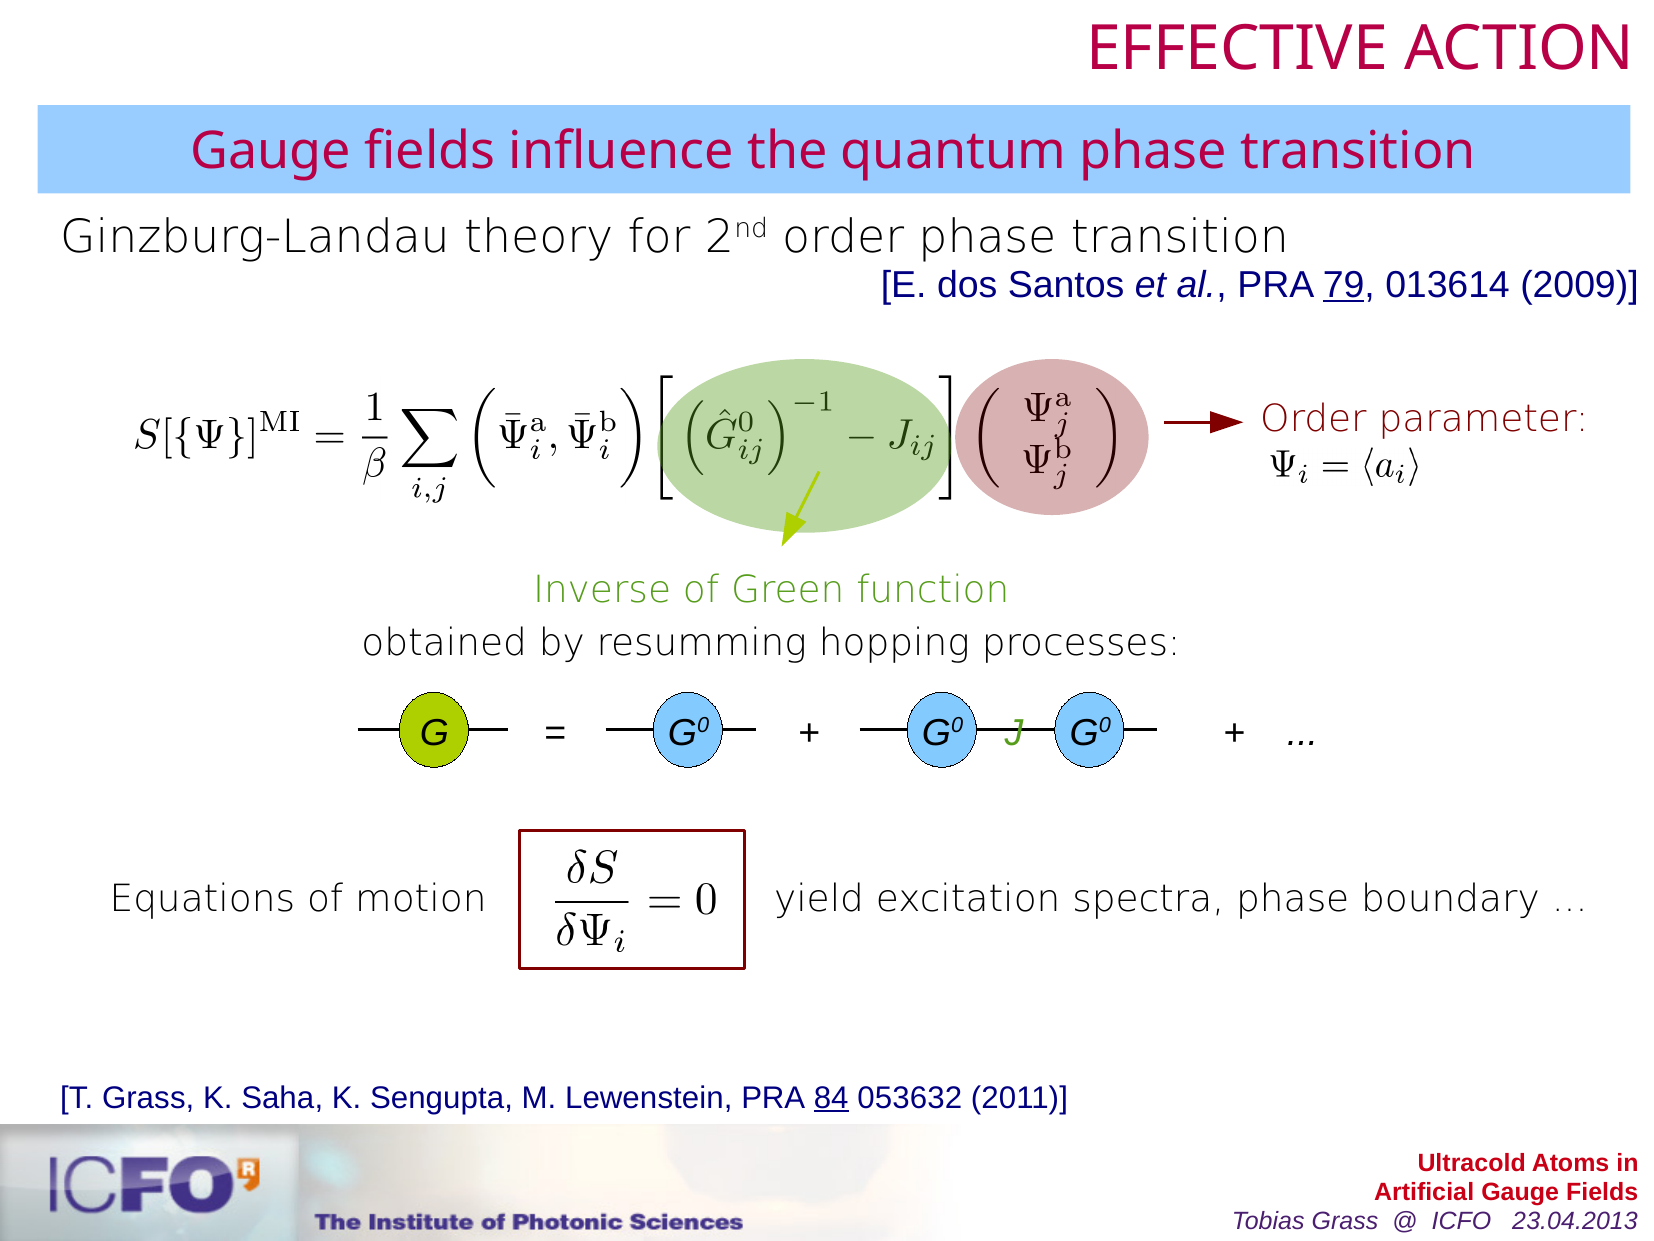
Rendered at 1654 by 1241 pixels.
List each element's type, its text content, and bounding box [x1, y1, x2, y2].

text_box [399, 709, 405, 751]
text_box [414, 761, 453, 768]
text_box [1065, 692, 1114, 703]
text_box G0 [1054, 703, 1130, 763]
picture [892, 375, 998, 503]
picture [135, 375, 717, 503]
text_box [663, 692, 712, 703]
text_box J [989, 703, 1065, 761]
picture [555, 849, 716, 952]
text_box [955, 359, 1149, 516]
text_box Inverse of Green function obtained by resumming hopping processes: [299, 560, 1244, 672]
picture [1106, 497, 1116, 503]
text_box [671, 763, 704, 768]
text_box Gauge fields influence the quantum phase transition [37, 105, 1631, 194]
picture [0, 1124, 976, 1241]
text_box [1073, 763, 1106, 768]
text_box G0 [653, 703, 729, 763]
text_box EFFECTIVE ACTION [0, 0, 1651, 99]
text_box Ginzburg-Landau theory for 2nd order phase transition [E. dos Santos et al., PRA 79, 013614 (2009)] Equations of motion yield excitation spectra, phase boundary ... [T. Grass, K. Saha, K. Sengupta, M. Lewenstein, PRA 84 053632 (2011)] [45, 203, 1654, 1126]
text_box Order parameter: [1245, 388, 1621, 448]
text_box [925, 763, 958, 768]
text_box [657, 359, 952, 533]
text_box [917, 692, 966, 703]
text_box + ... [1208, 703, 1369, 761]
text_box = [529, 703, 605, 761]
picture [1270, 447, 1418, 486]
text_box Ultracold Atoms in Artificial Gauge Fields Tobias Grass @ ICFO 23.04.2013 [712, 1138, 1654, 1241]
text_box + [783, 703, 859, 761]
text_box G [405, 703, 481, 761]
text_box [409, 692, 459, 703]
text_box G0 [907, 703, 983, 763]
